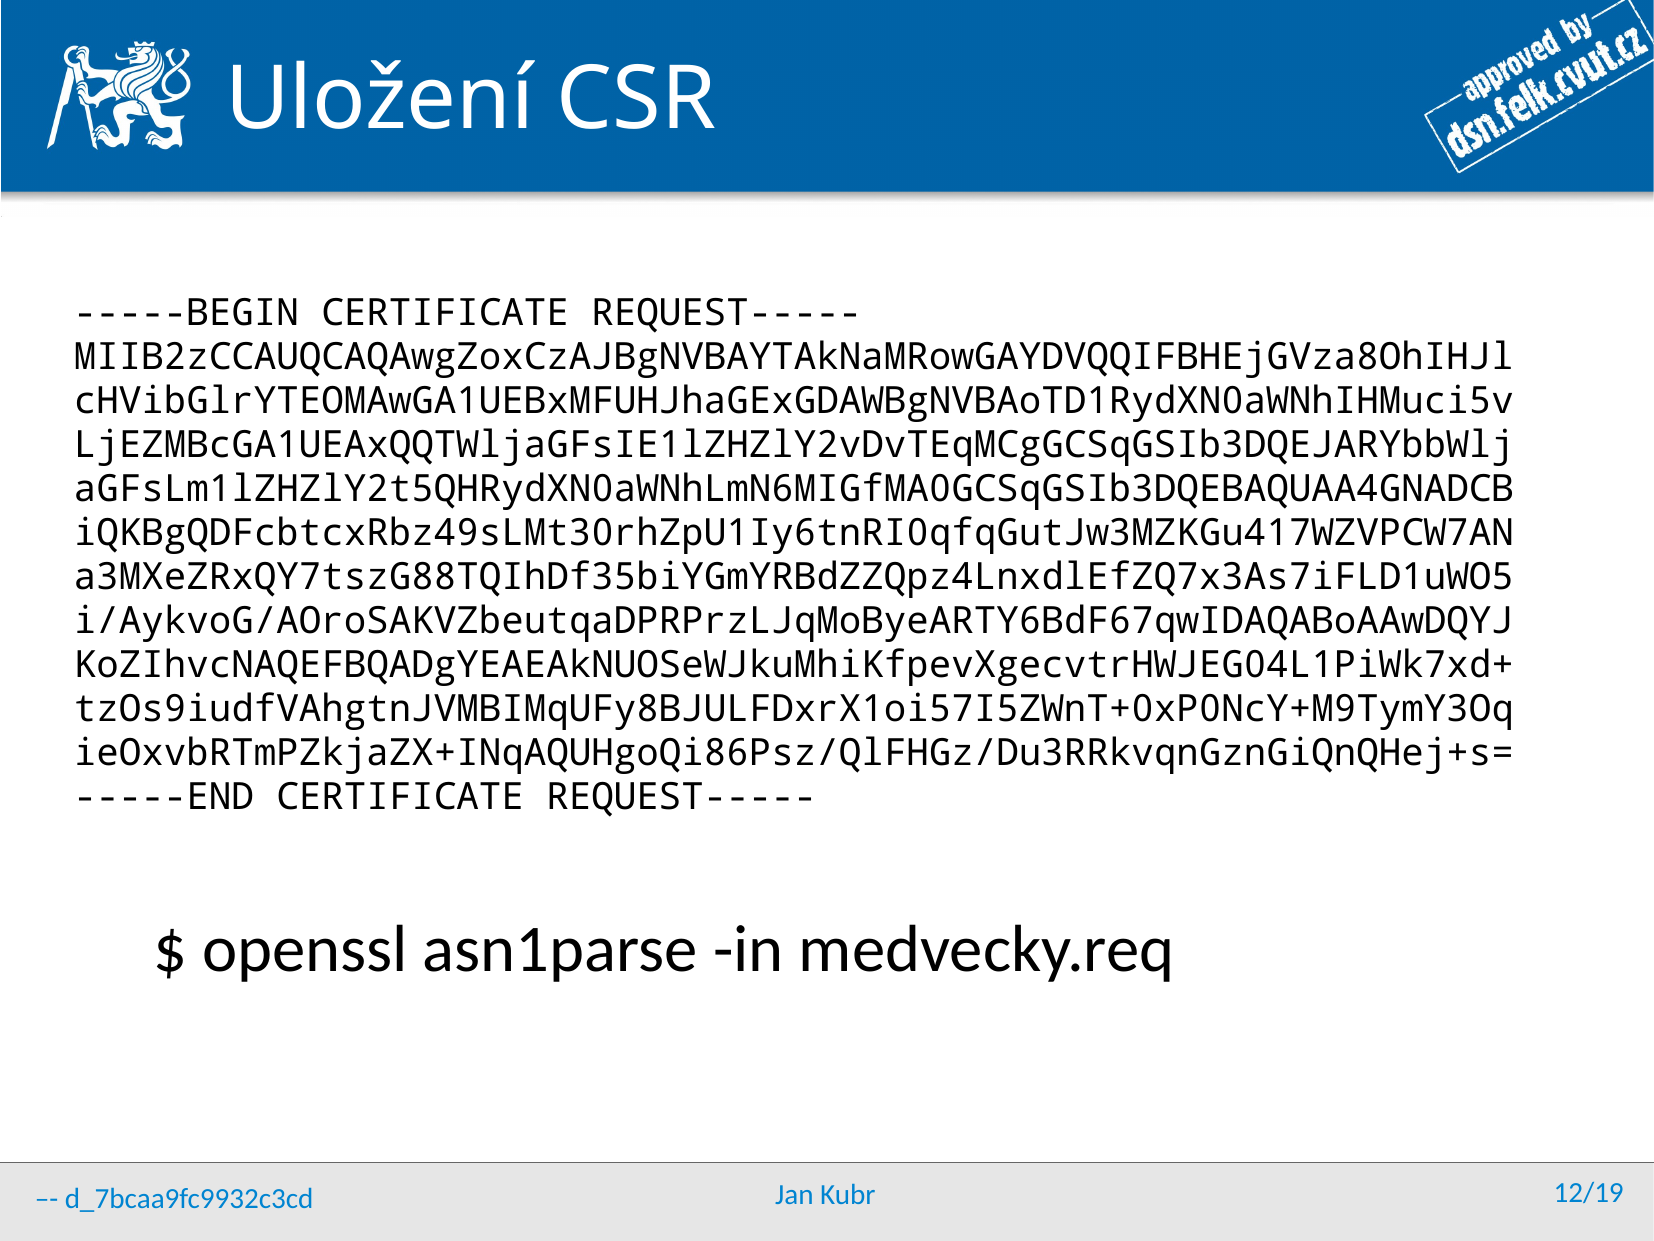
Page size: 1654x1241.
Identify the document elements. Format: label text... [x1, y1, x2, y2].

list $ openssl asn1parse ­-in medvecky.req [82, 921, 1571, 1010]
text_box ­­­­­-----BEGIN CERTIFICATE REQUEST-----­­­­­ MIIB2zCCAUQCAQAwgZoxCzAJBgNVBAYTAkNaMRowGAYDVQQIFBHEjGVza8OhIHJl cHVibGlrYTEOMAwGA1UEBxMFUHJhaGExGDAWBgNVBAoTD1RydXN0aWNhIHMuci5v LjEZMBcGA1UEAxQQTWljaGFsIE1lZHZlY2vDvTEqMCgGCSqGSIb3DQEJARYbbWlj aGFsLm1lZHZlY2t5QHRydXN0aWNhLmN6MIGfMA0GCSqGSIb3DQEBAQUAA4GNADCB iQKBgQDFcbtcxRbz49sLMt30rhZpU1Iy6tnRI0qfqGutJw3MZKGu417WZVPCW7AN a3MXeZRxQY7tszG88TQIhDf35biYGmYRBdZZQpz4LnxdlEfZQ7x3As7iFLD1uWO5 i/AykvoG/AOroSAKVZbeutqaDPRPrzLJqMoByeARTY6BdF67qwIDAQABoAAwDQYJ KoZIhvcNAQEFBQADgYEAEAkNUOSeWJkuMhiKfpevXgecvtrHWJEG04L1PiWk7xd+ tzOs9iudfVAhgtnJVMBIMqUFy8BJULFDxrX1oi57I5ZWnT+0xP0NcY+M9TymY3Oq ieOxvbRTmPZkjaZX+INqAQUHgoQi86Psz/QlFHGz/Du3RRkvqnGznGiQnQHej+s= ­­­­­-----END CERTIFICATE REQUEST­­­­­----- [59, 283, 1605, 827]
title Uložení CSR [225, 0, 1426, 188]
picture [1, 0, 1654, 217]
